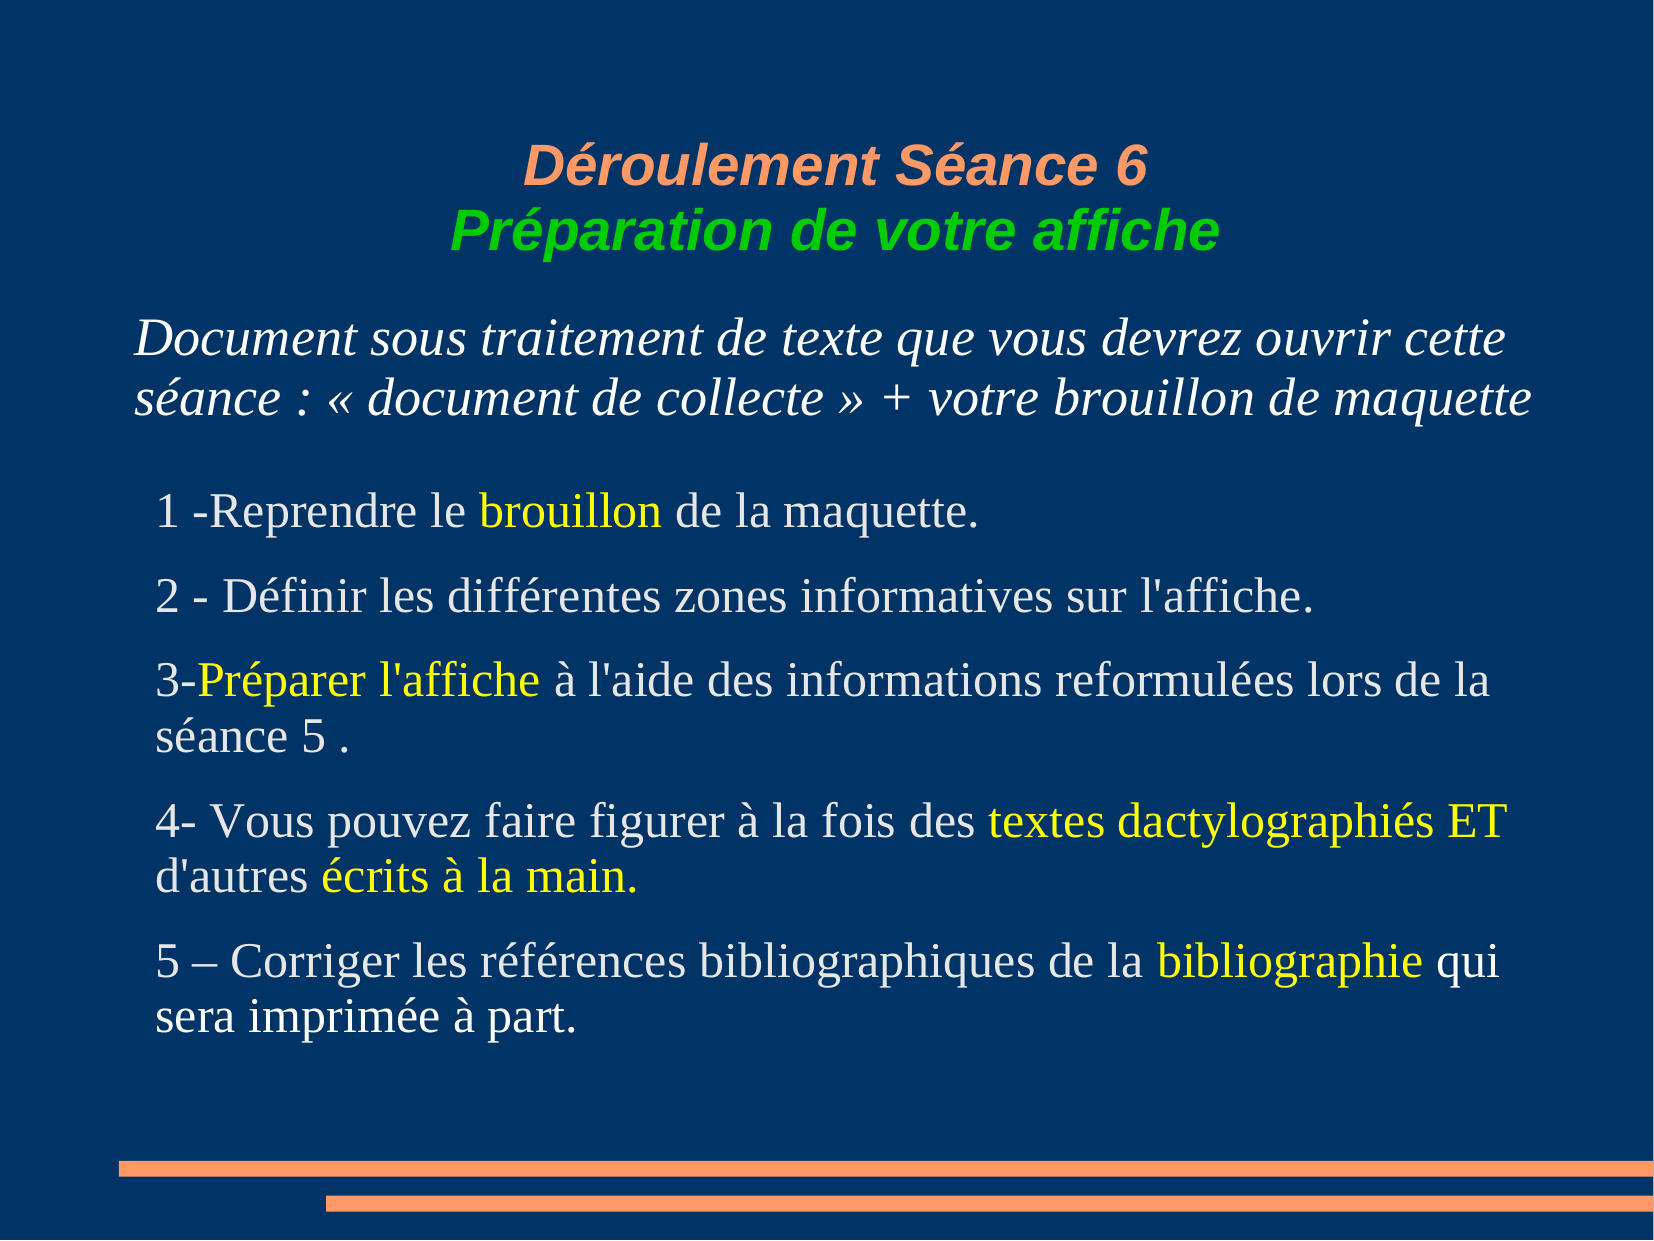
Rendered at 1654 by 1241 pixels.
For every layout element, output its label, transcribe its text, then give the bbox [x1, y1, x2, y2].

list 1 -Reprendre le brouillon de la maquette. 2 - Définir les différentes zones informatives sur l'affiche. 3-Préparer l'affiche à l'aide des informations reformulées lors de la séance 5 . 4- Vous pouvez faire figurer à la fois des textes dactylographiés ET d'autres écrits à la main. 5 – Corriger les références bibliographiques de la bibliographie qui sera imprimée à part. [84, 428, 1524, 1111]
title Déroulement Séance 6 Préparation de votre affiche [129, 94, 1542, 302]
text_box Document sous traitement de texte que vous devrez ouvrir cette séance : « document de collecte » + votre brouillon de maquette [63, 307, 1560, 428]
